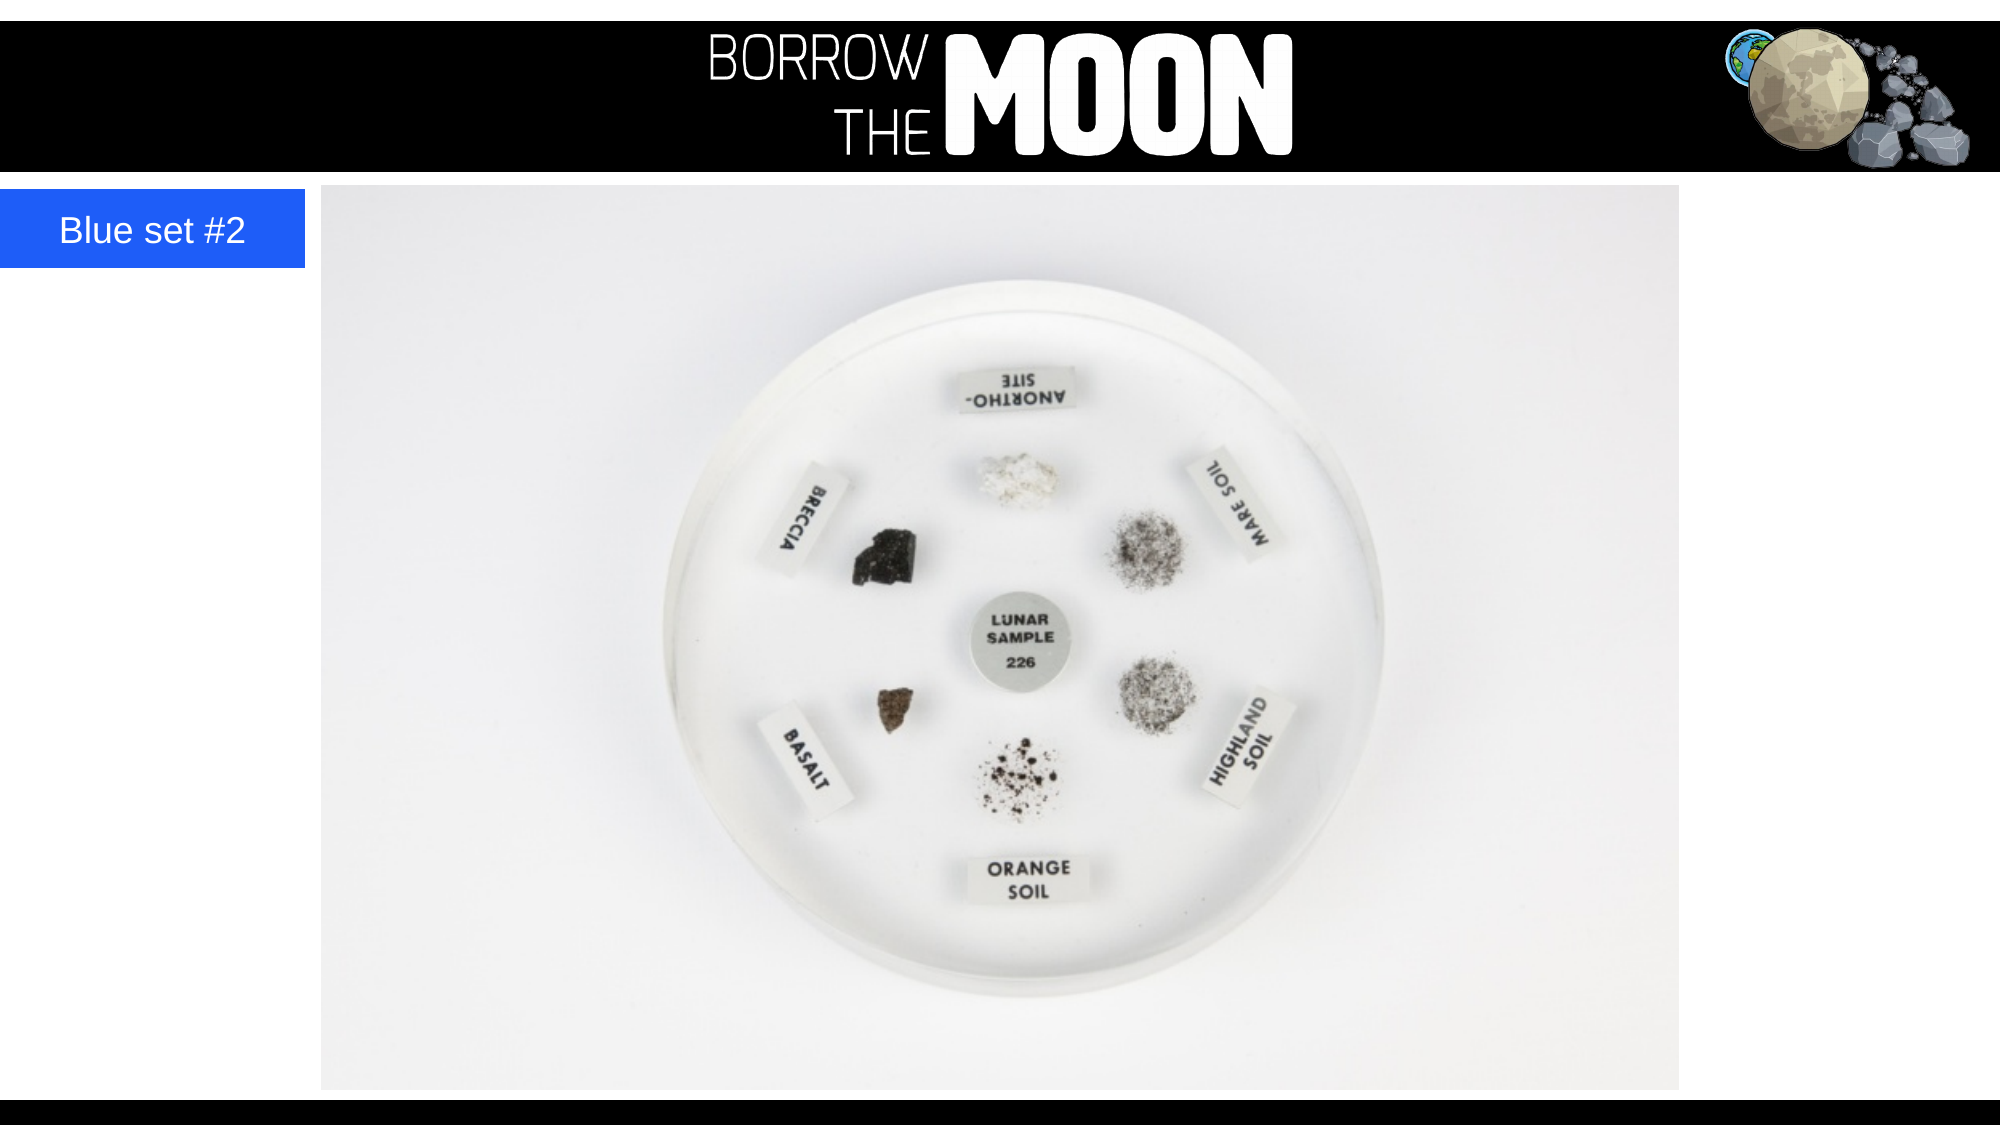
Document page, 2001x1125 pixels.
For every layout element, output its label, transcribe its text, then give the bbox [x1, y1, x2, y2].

text_box Blue set #2 [0, 189, 305, 268]
picture [321, 185, 1679, 1090]
